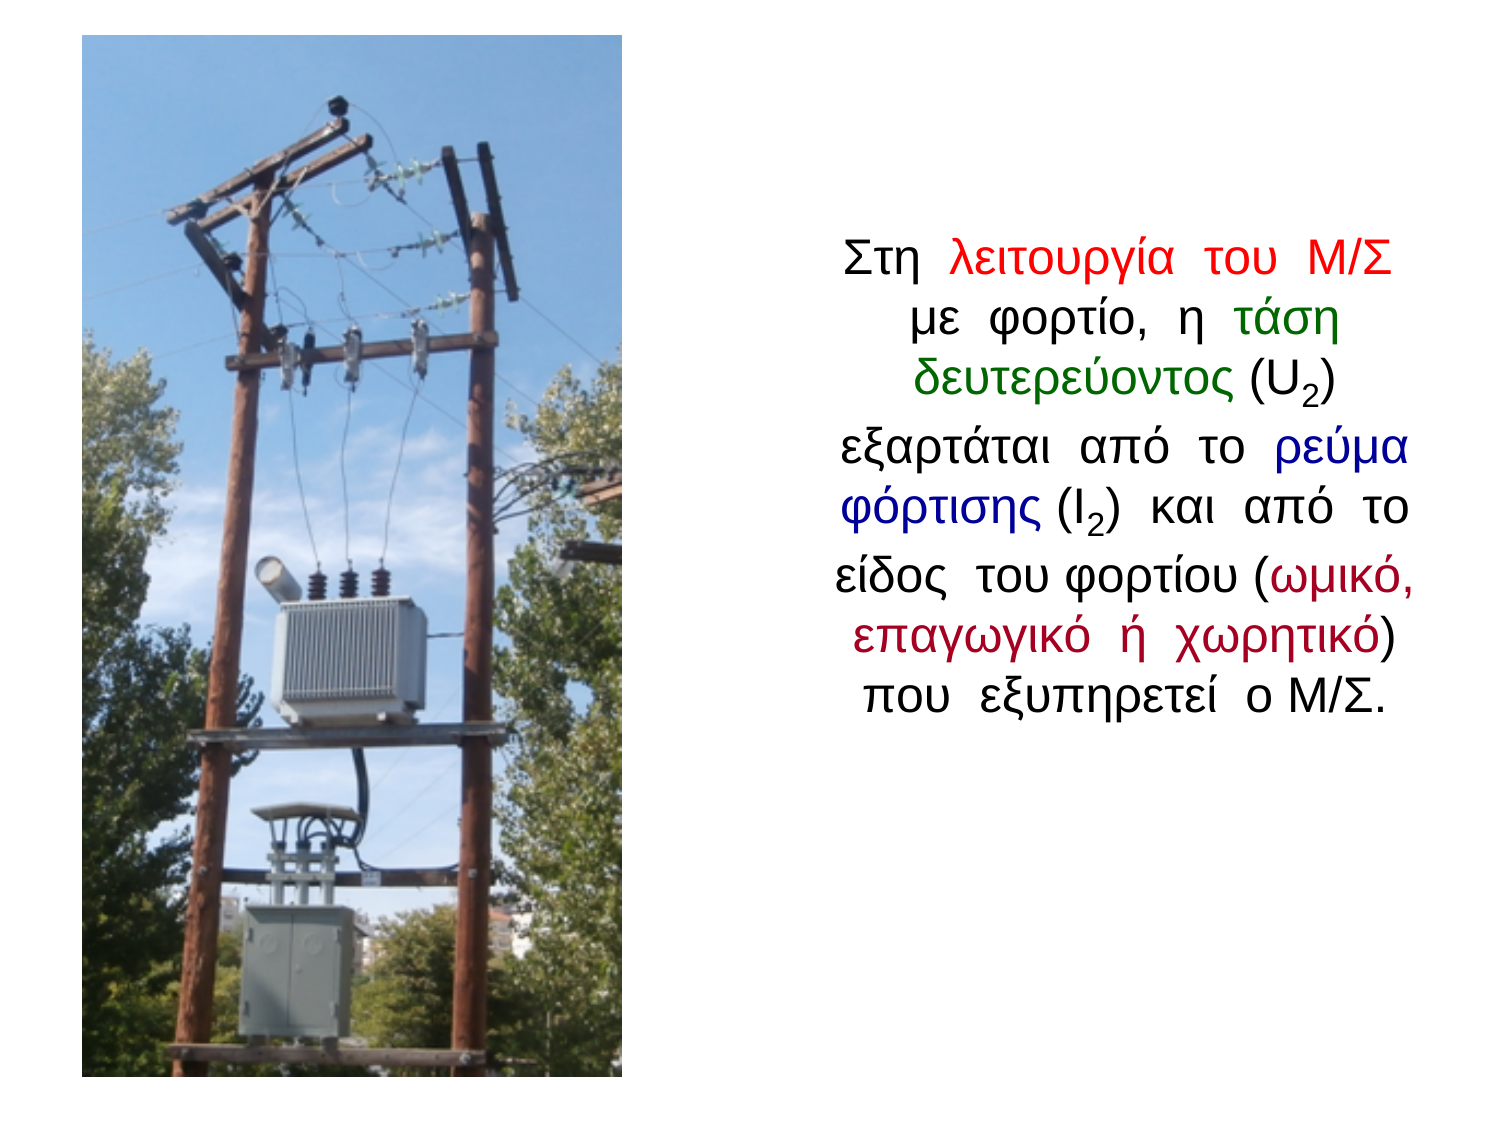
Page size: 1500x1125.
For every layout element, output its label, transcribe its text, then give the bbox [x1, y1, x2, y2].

picture [82, 35, 622, 1077]
title Στη λειτουργία του Μ/Σ με φορτίο, η τάση δευτερεύοντος (U2) εξαρτάται από το ρεύμα φόρτισης (Ι2) και από το είδος του φορτίου (ωμικό, επαγωγικό ή χωρητικό) που εξυπηρετεί ο Μ/Σ. [796, 45, 1454, 903]
